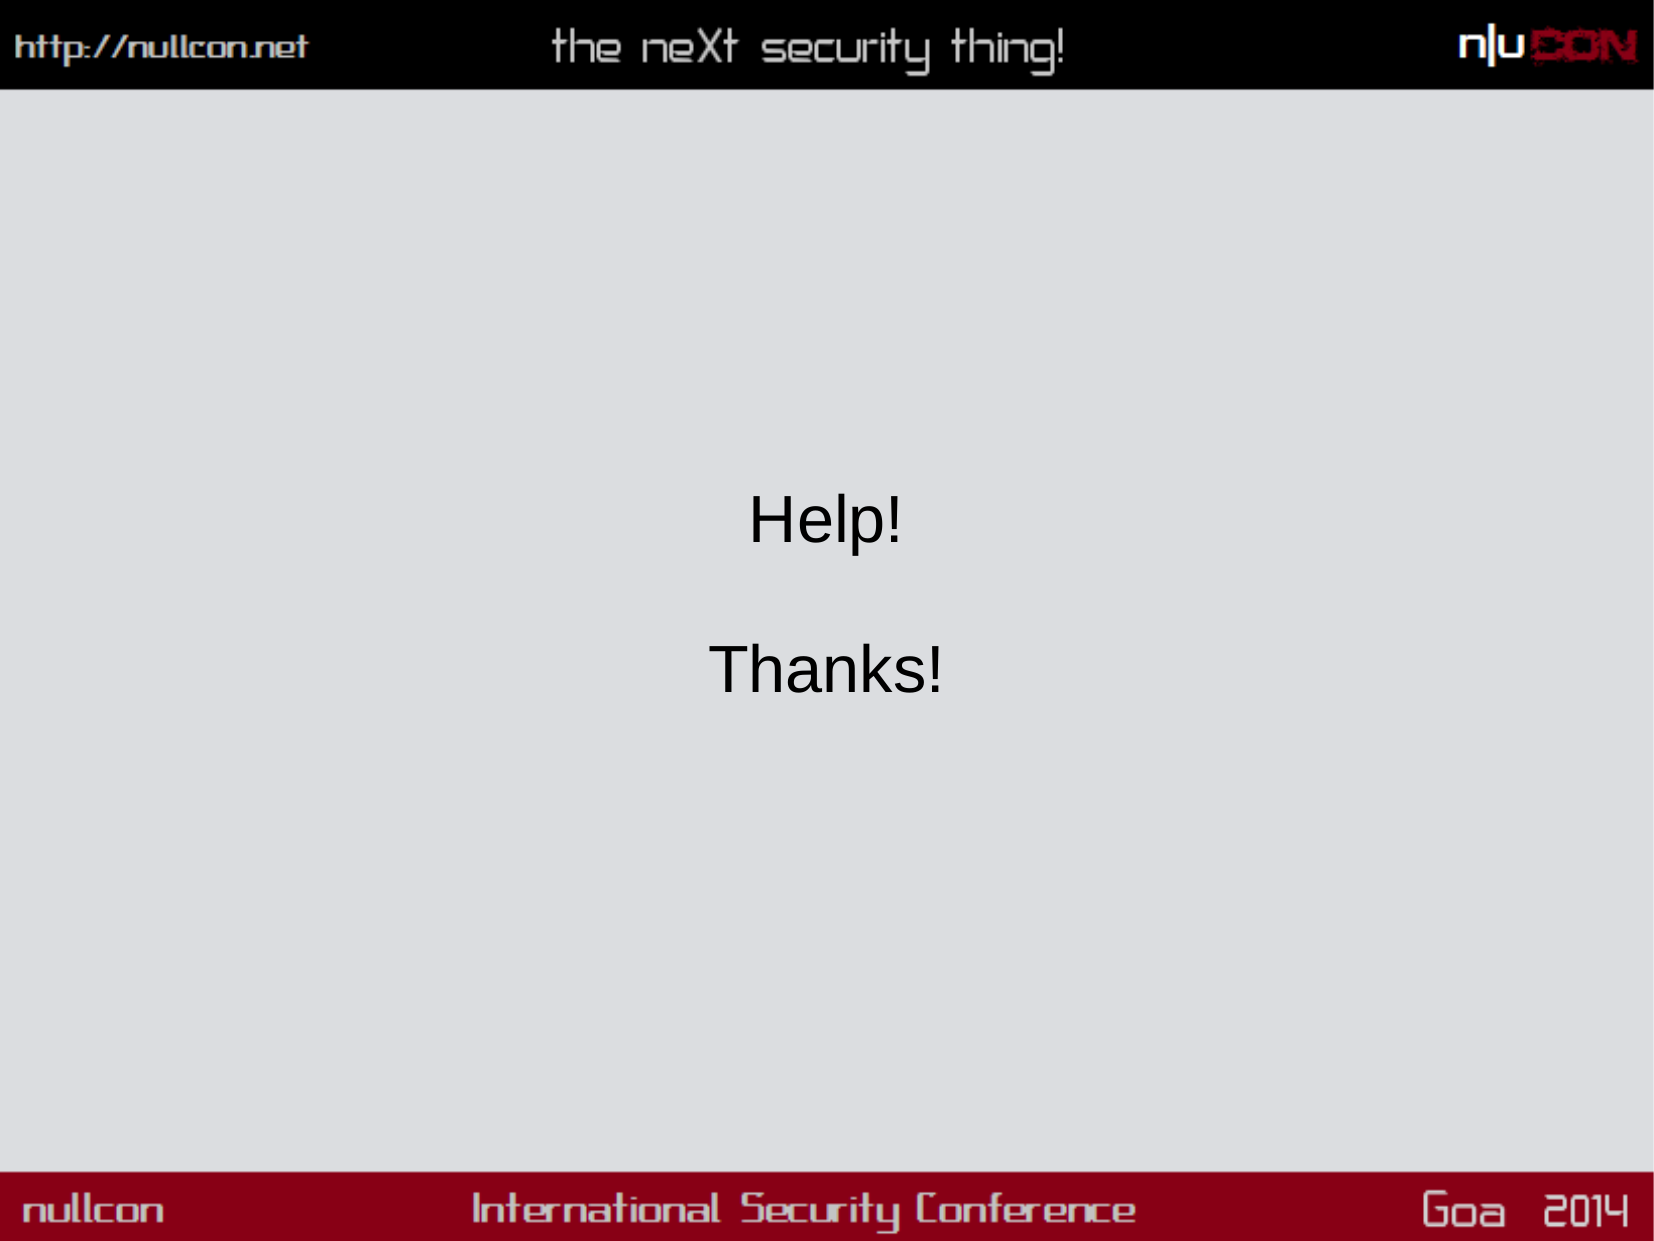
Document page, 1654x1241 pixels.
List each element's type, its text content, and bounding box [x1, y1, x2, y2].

picture [0, 0, 1654, 1241]
subtitle Help! Thanks! [82, 114, 1571, 1075]
